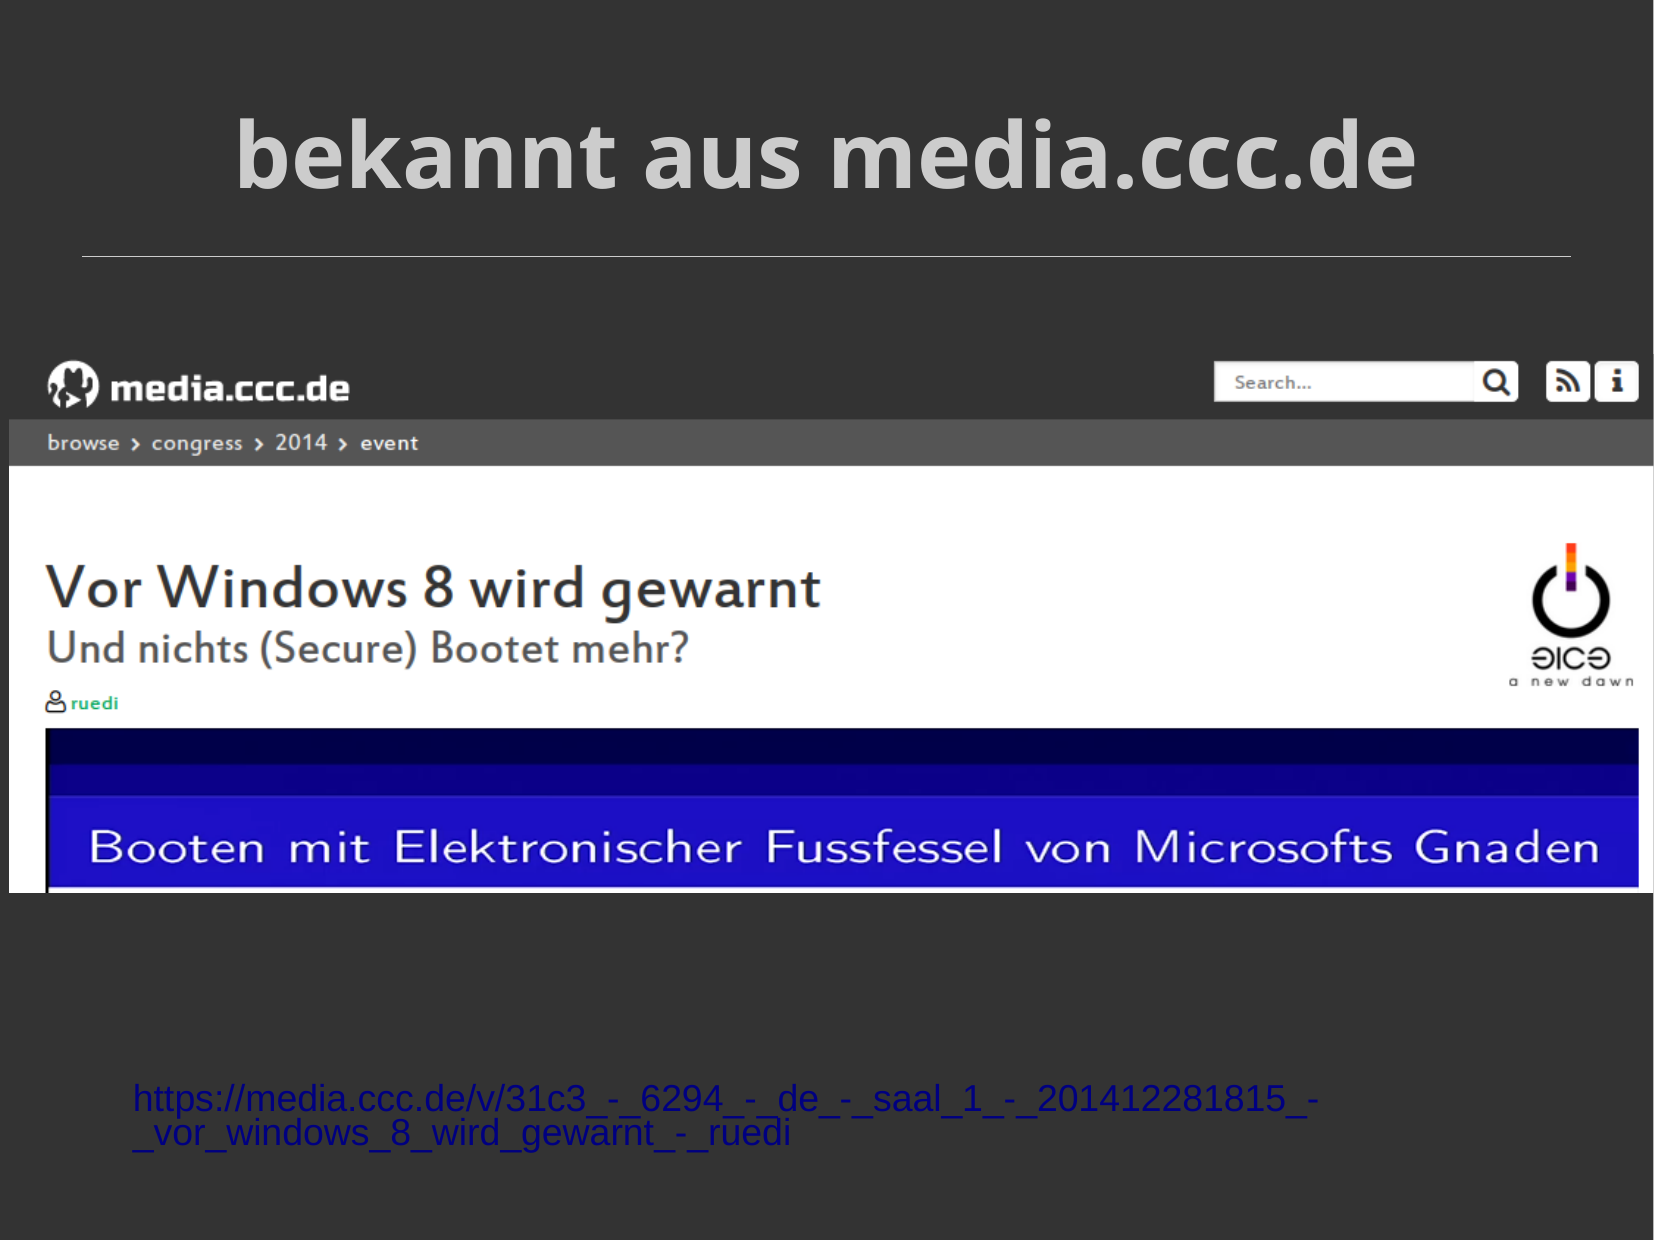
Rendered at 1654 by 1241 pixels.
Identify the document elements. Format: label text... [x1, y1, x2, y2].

text_box https://media.ccc.de/v/31c3_-_6294_-_de_-_saal_1_-_201412281815_-_vor_windows_8_wird_gewarnt_-_ruedi [118, 1070, 1335, 1170]
title bekannt aus media.ccc.de [82, 49, 1571, 257]
picture [9, 354, 1654, 893]
